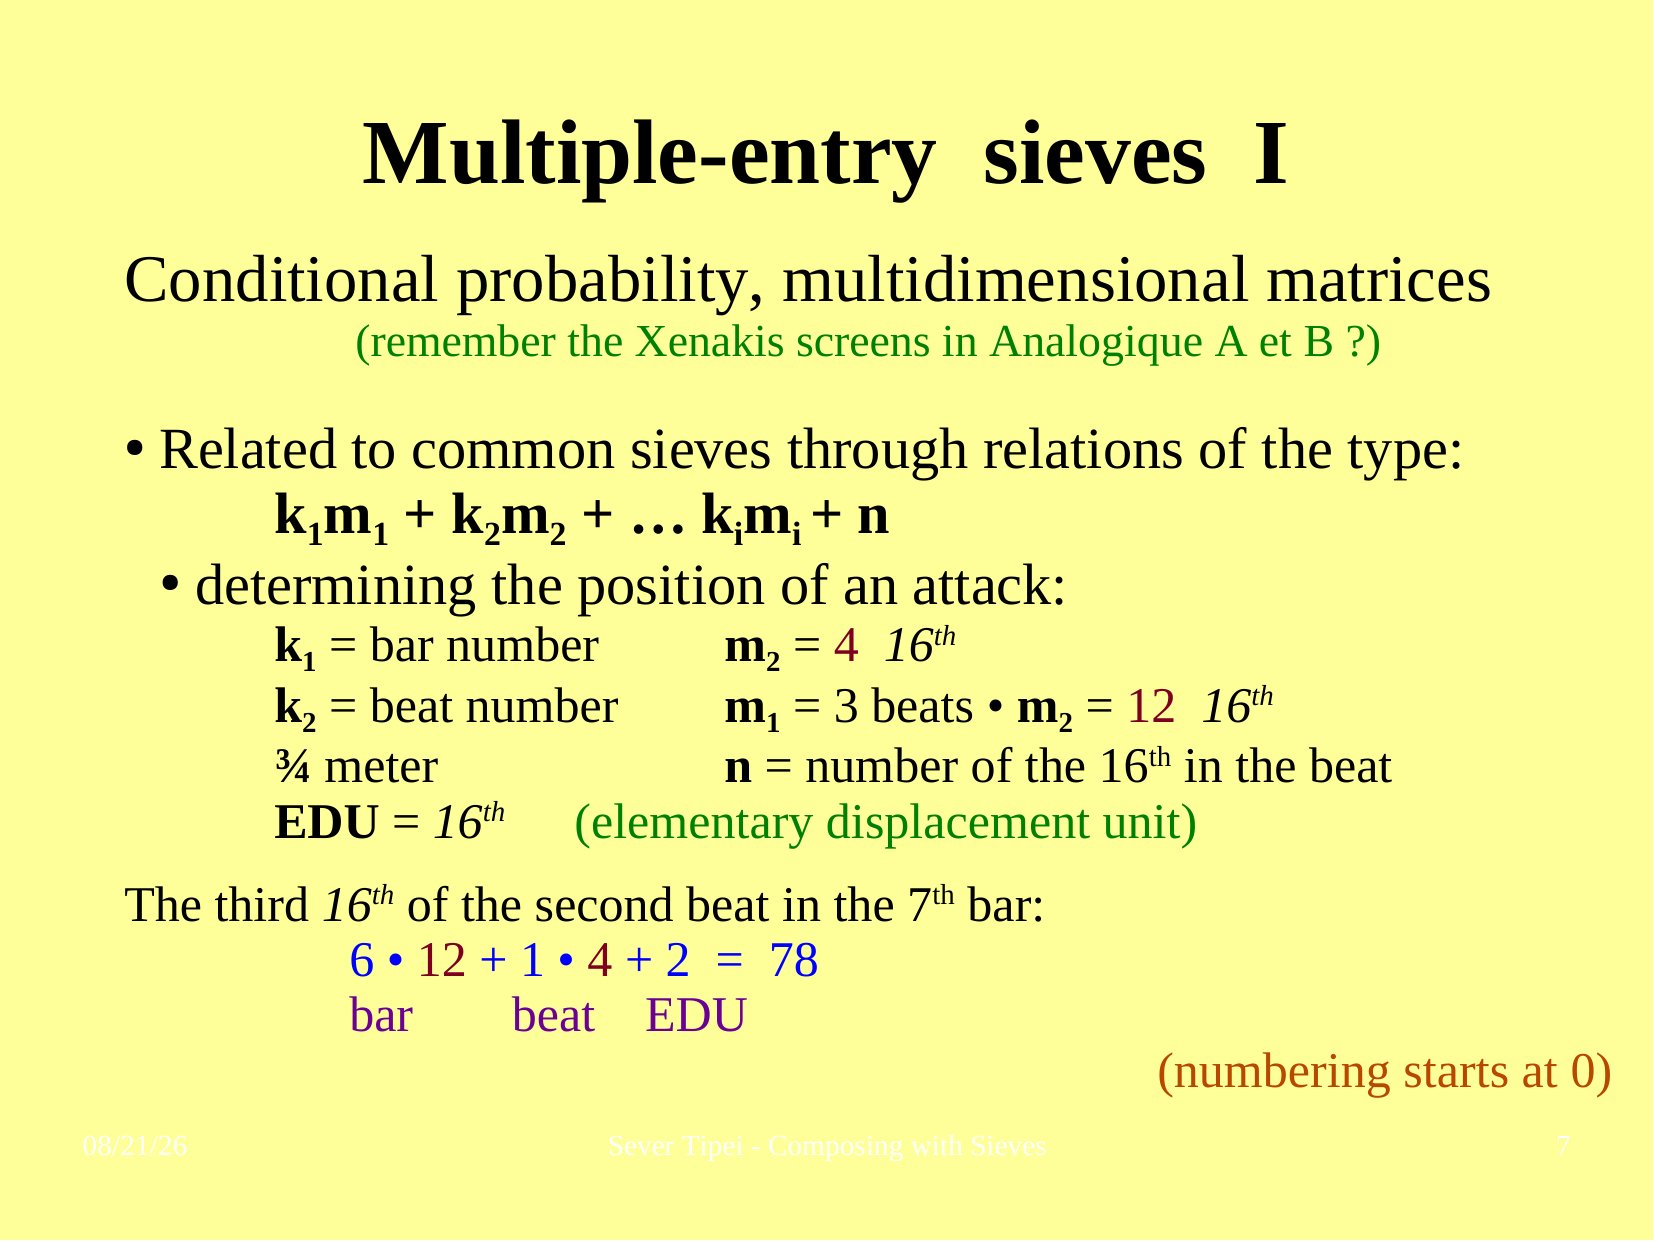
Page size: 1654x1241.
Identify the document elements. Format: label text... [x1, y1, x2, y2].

subtitle Conditional probability, multidimensional matrices (remember the Xenakis screens in Analogique A et B ?) Related to common sieves through relations of the type: k1m1 + k2m2 + … kimi + n determining the position of an attack: k1 = bar number m2 = 4 16th k2 = beat number m1 = 3 beats • m2 = 12 16th ¾ meter n = number of the 16th in the beat EDU = 16th (elementary displacement unit) The third 16th of the second beat in the 7th bar: 6 • 12 + 1 • 4 + 2 = 78 bar beat EDU (numbering starts at 0) [124, 235, 1613, 1169]
title Multiple-entry sieves I [82, 56, 1571, 250]
